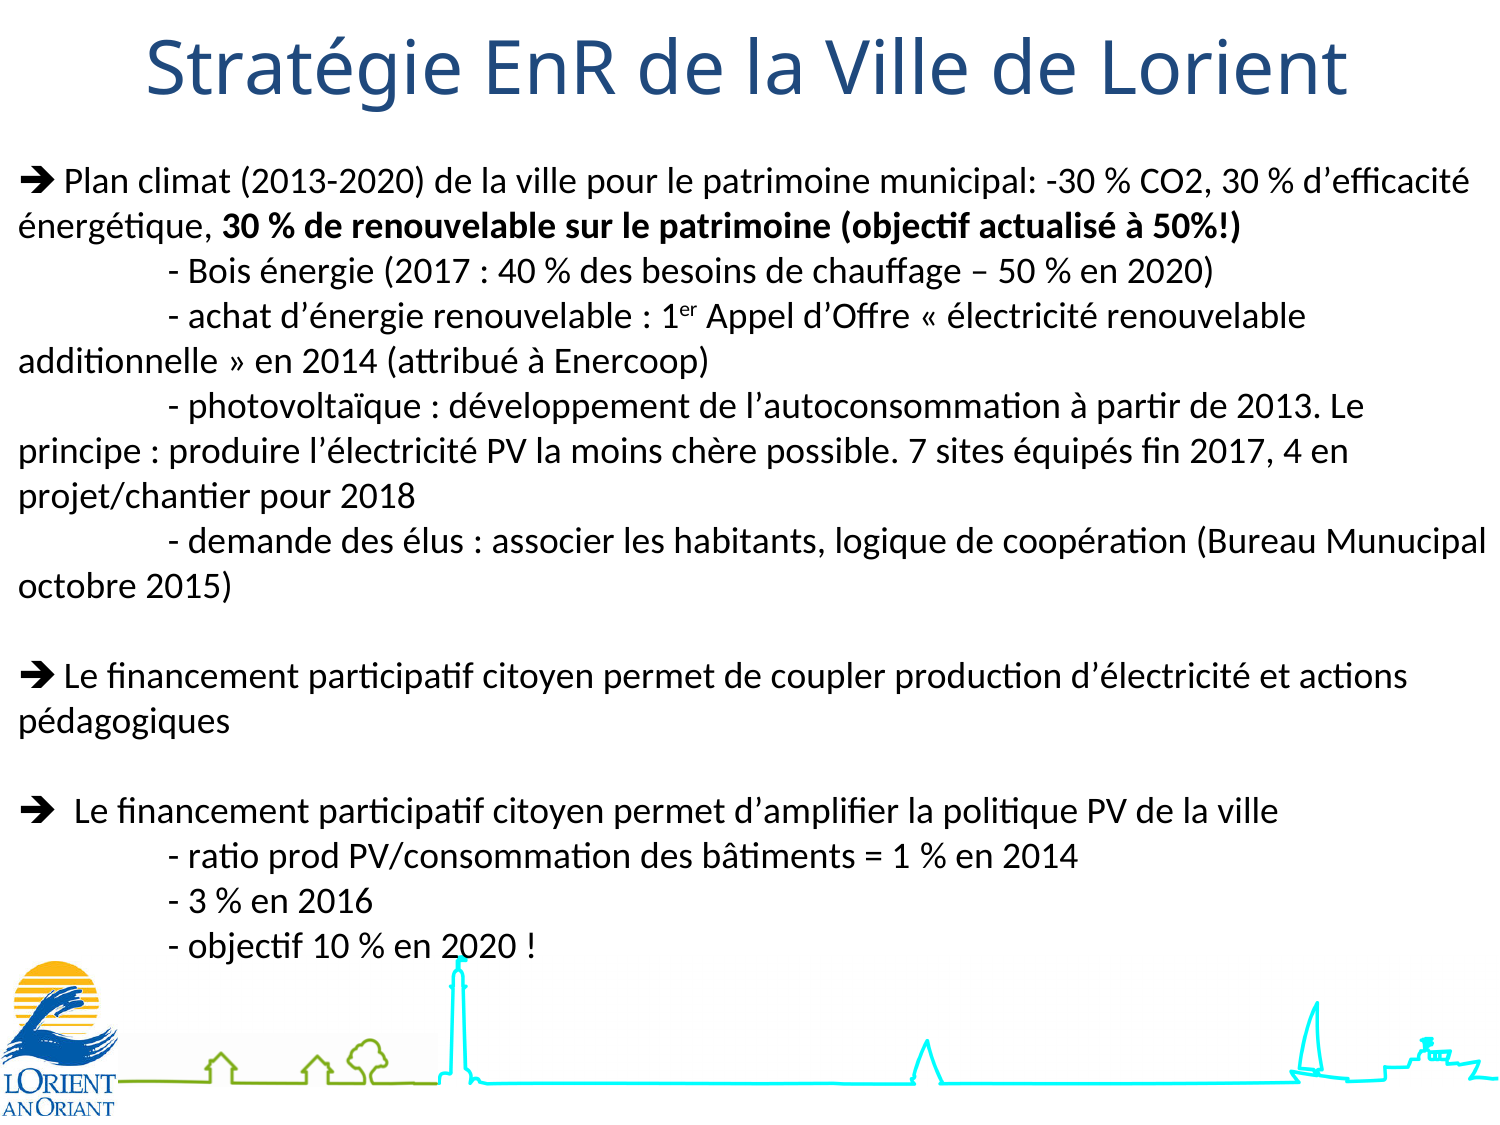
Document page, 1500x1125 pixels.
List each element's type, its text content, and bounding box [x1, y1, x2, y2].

text_box  Plan climat (2013-2020) de la ville pour le patrimoine municipal: -30 % CO2, 30 % d’efficacité énergétique, 30 % de renouvelable sur le patrimoine (objectif actualisé à 50%!) - Bois énergie (2017 : 40 % des besoins de chauffage – 50 % en 2020) - achat d’énergie renouvelable : 1er Appel d’Offre « électricité renouvelable additionnelle » en 2014 (attribué à Enercoop) - photovoltaïque : développement de l’autoconsommation à partir de 2013. Le principe : produire l’électricité PV la moins chère possible. 7 sites équipés fin 2017, 4 en projet/chantier pour 2018 - demande des élus : associer les habitants, logique de coopération (Bureau Munucipal octobre 2015)  Le financement participatif citoyen permet de coupler production d’électricité et actions pédagogiques  Le financement participatif citoyen permet d’amplifier la politique PV de la ville - ratio prod PV/consommation des bâtiments = 1 % en 2014 - 3 % en 2016 - objectif 10 % en 2020 ! [3, 148, 1500, 1063]
text_box Stratégie EnR de la Ville de Lorient [3, 11, 1492, 148]
picture [0, 961, 1499, 1116]
